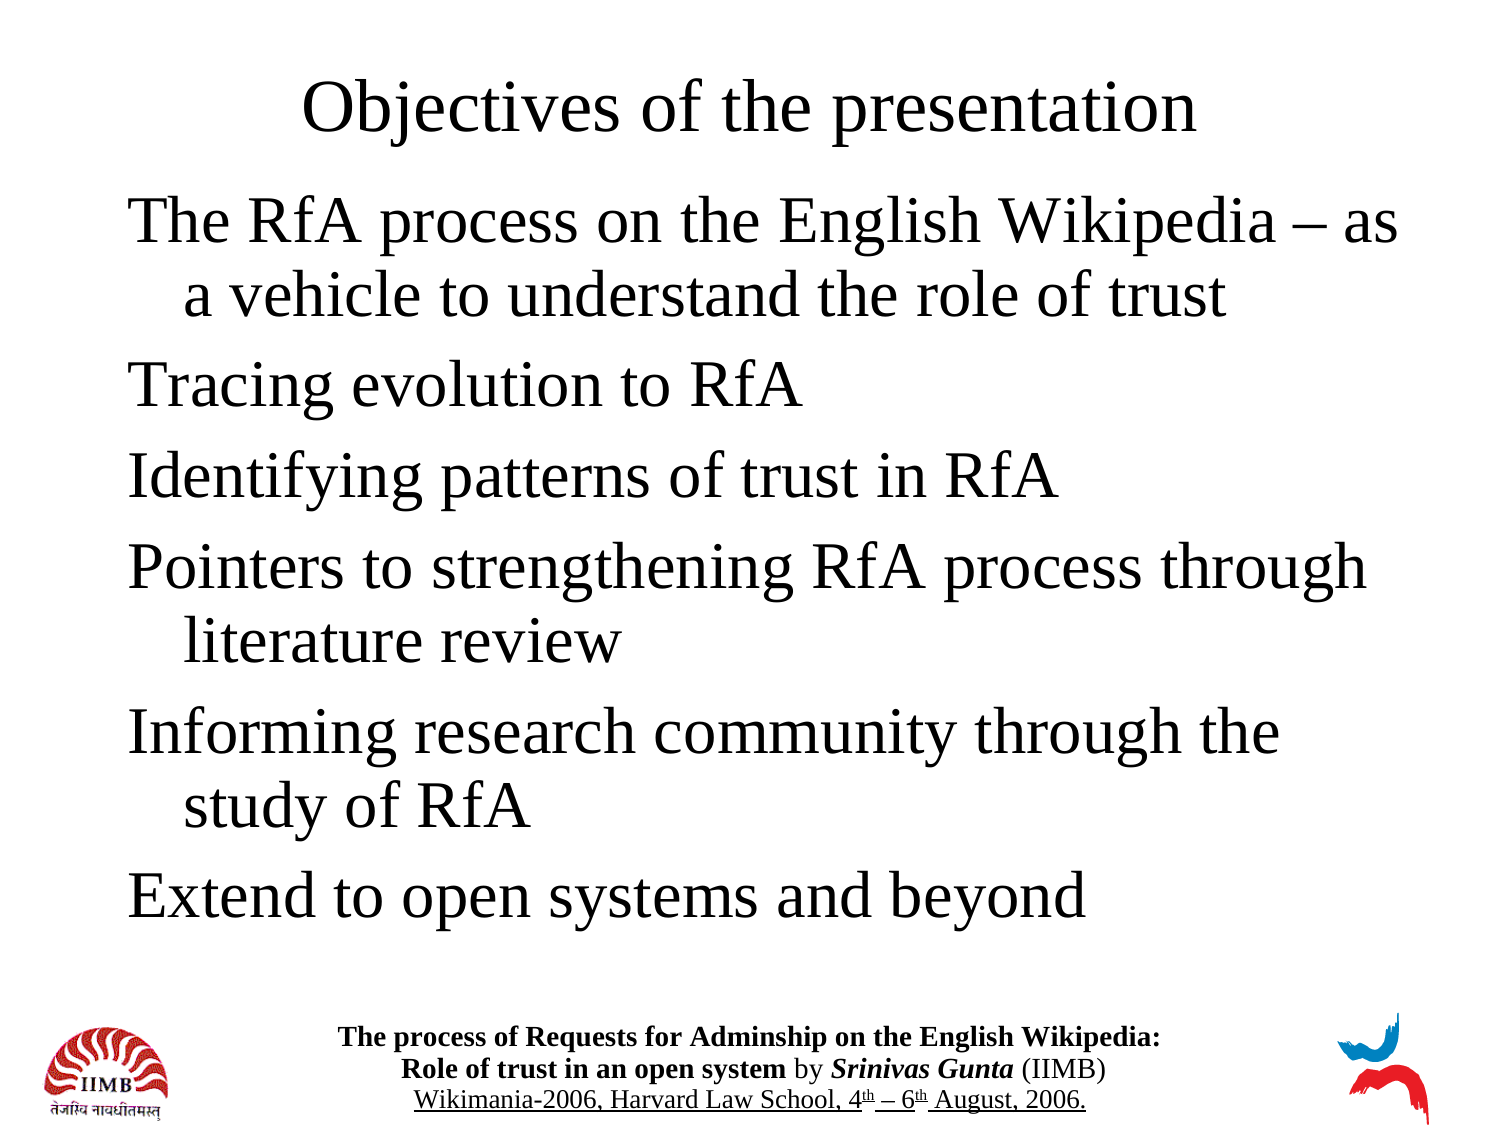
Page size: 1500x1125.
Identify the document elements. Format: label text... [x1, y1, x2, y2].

picture [1337, 1012, 1431, 1125]
list The RfA process on the English Wikipedia – as a vehicle to understand the role of trust Tracing evolution to RfA Identifying patterns of trust in RfA Pointers to strengthening RfA process through literature review Informing research community through the study of RfA Extend to open systems and beyond [112, 174, 1438, 1001]
title Objectives of the presentation [112, 37, 1388, 174]
